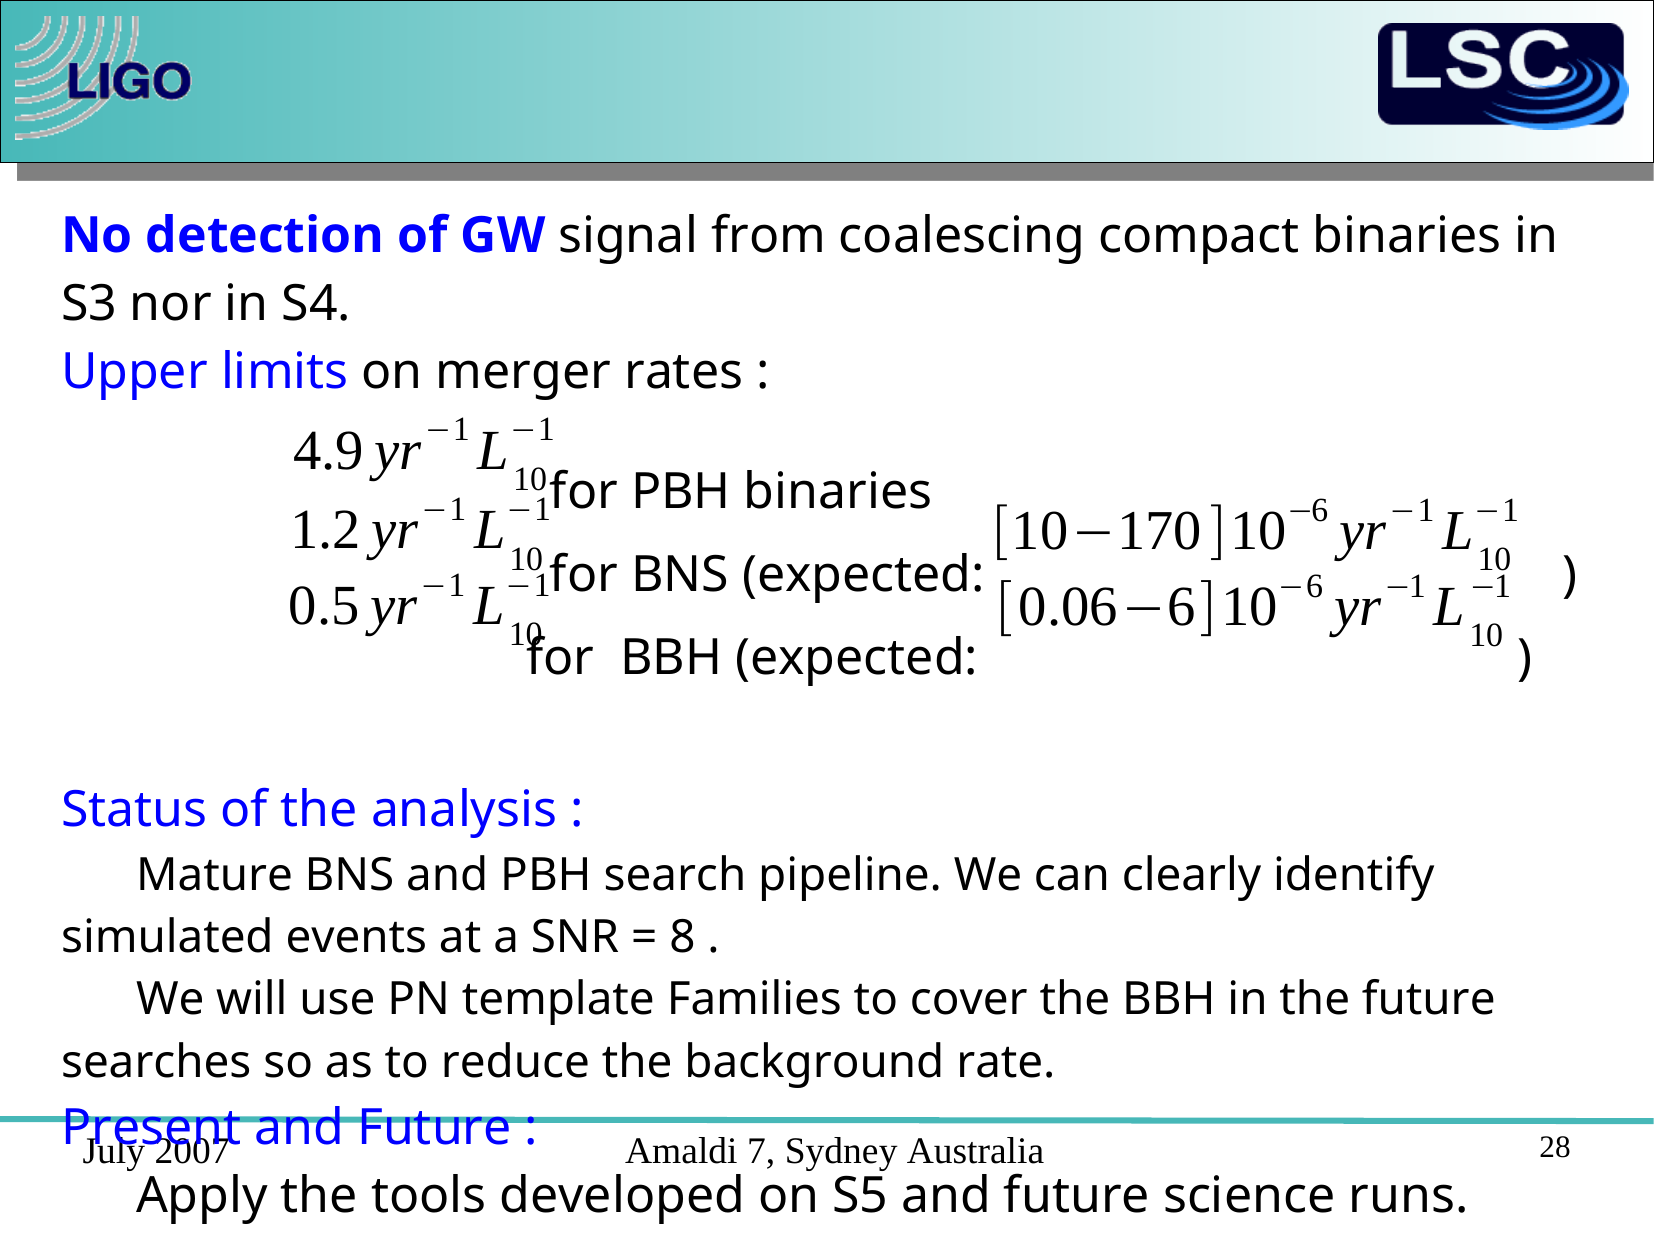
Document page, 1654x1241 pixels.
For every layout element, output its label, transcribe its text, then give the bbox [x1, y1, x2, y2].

chart [274, 401, 568, 656]
picture [1378, 23, 1629, 130]
text_box No detection of GW signal from coalescing compact binaries in S3 nor in S4. Upper limits on merger rates : for PBH binaries for BNS (expected: ) for BBH (expected: ) Status of the analysis : Mature BNS and PBH search pipeline. We can clearly identify simulated events at a SNR = 8 . We will use PN template Families to cover the BBH in the future searches so as to reduce the background rate. Present and Future : Apply the tools developed on S5 and future science runs. [46, 191, 1604, 1241]
chart [979, 482, 1532, 657]
picture [15, 16, 192, 140]
text_box [175, 443, 1639, 737]
